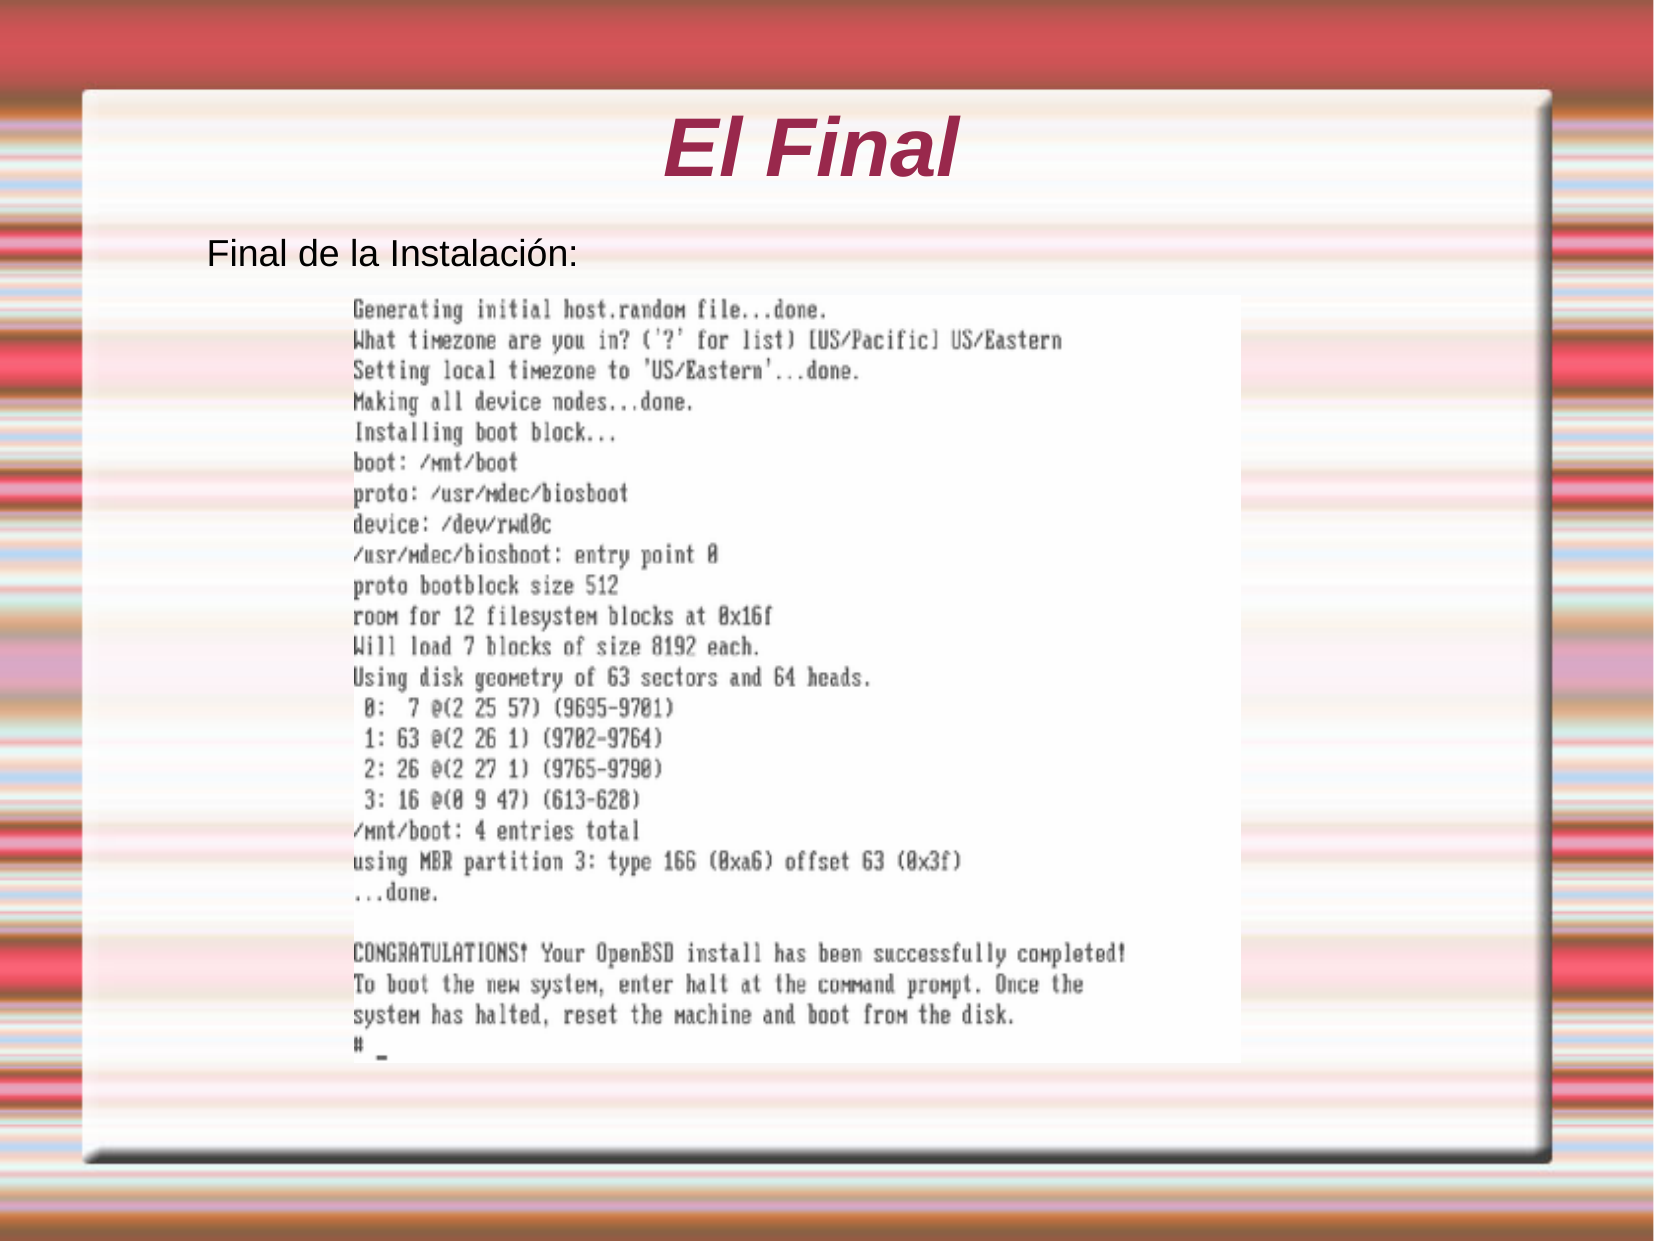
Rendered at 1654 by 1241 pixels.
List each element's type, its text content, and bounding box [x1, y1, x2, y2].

picture [0, 0, 1654, 1241]
title El Final [88, 88, 1536, 207]
text_box Final de la Instalación: [206, 232, 650, 278]
